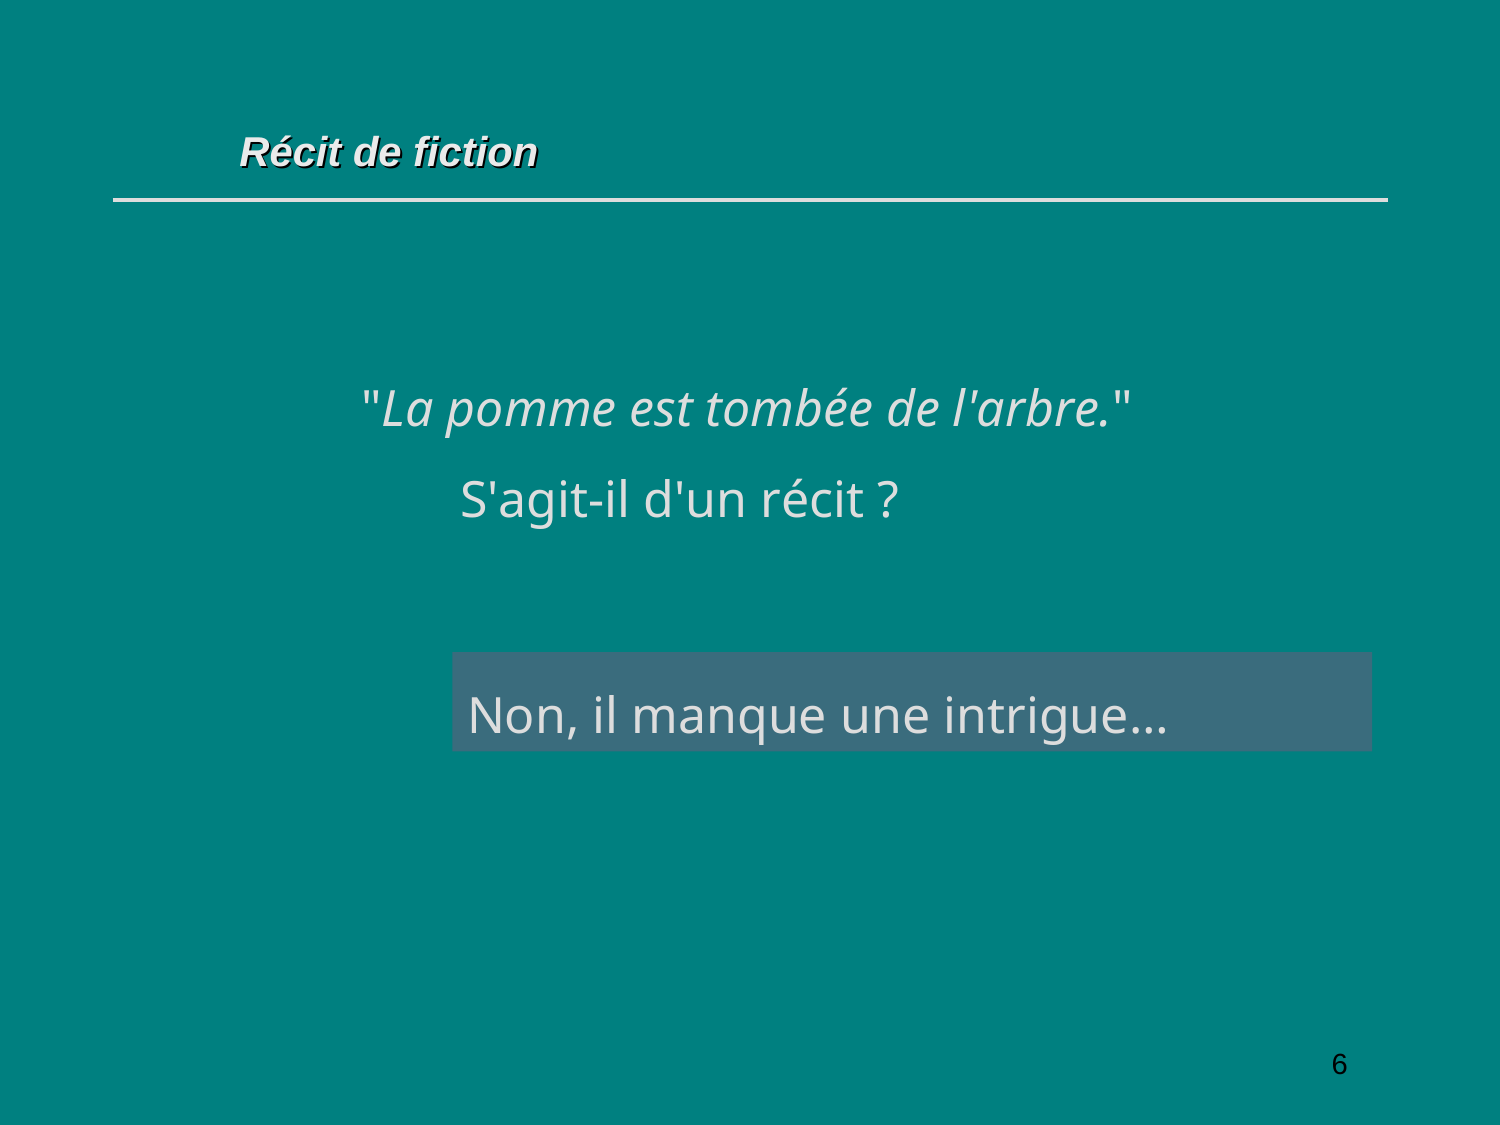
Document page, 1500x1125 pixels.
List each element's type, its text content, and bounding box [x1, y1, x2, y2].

text_box Non, il manque une intrigue… [452, 652, 1373, 752]
text_box "La pomme est tombée de l'arbre." S'agit-il d'un récit ? Oui / Non ? [182, 368, 1338, 718]
text_box Récit de fiction [224, 116, 554, 183]
